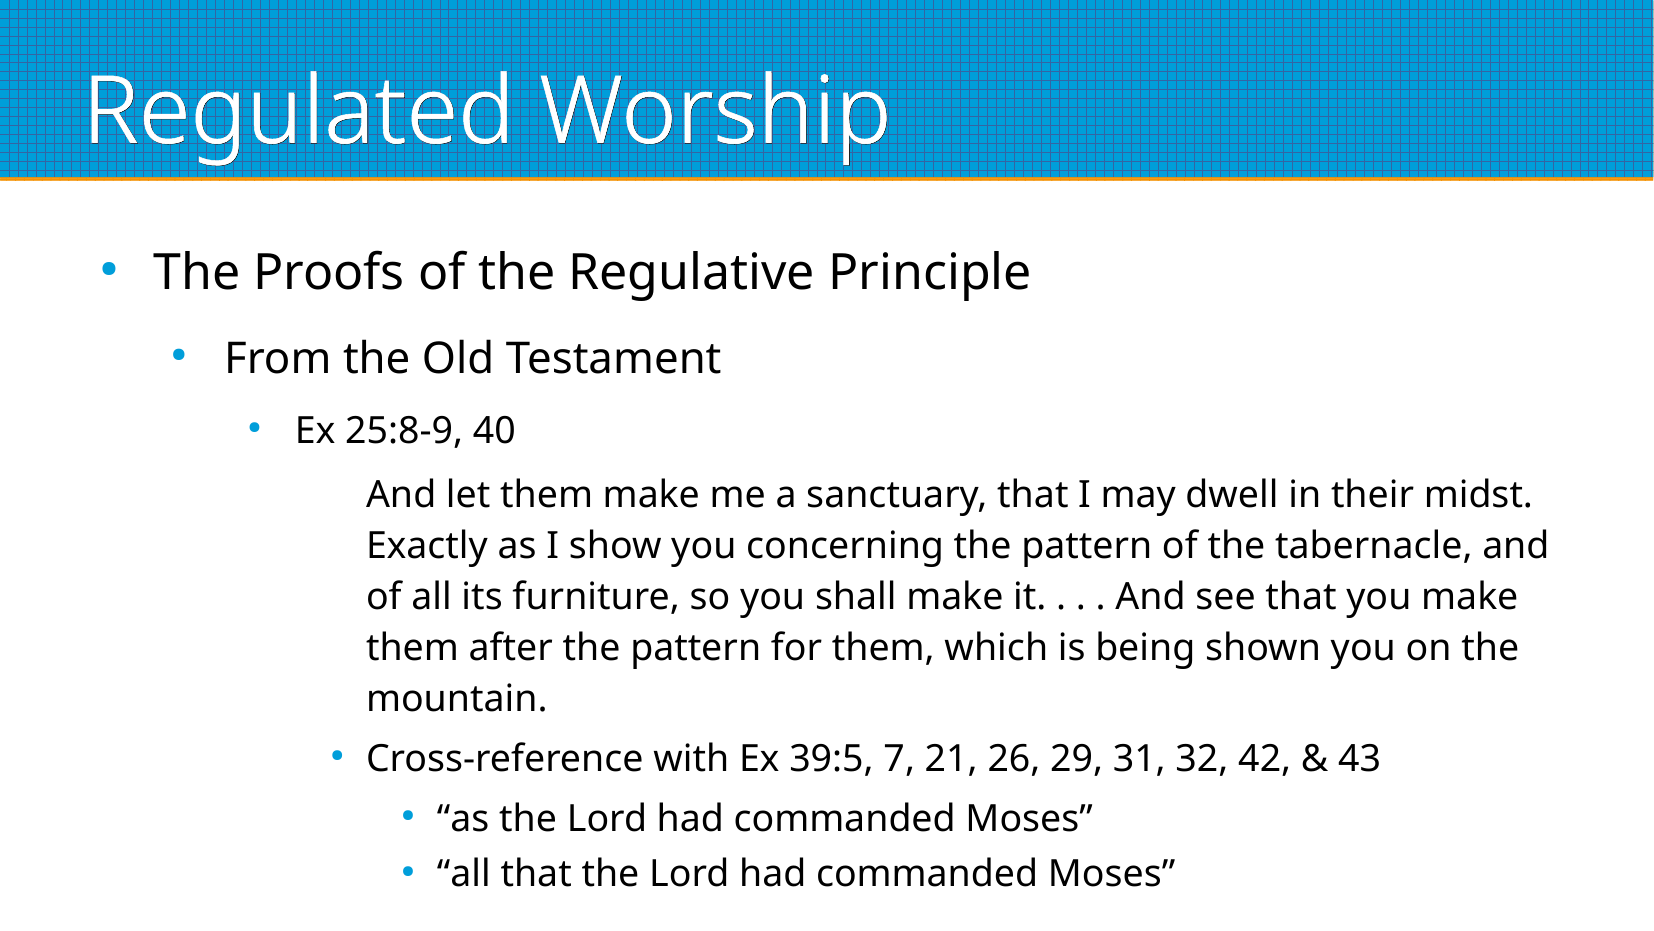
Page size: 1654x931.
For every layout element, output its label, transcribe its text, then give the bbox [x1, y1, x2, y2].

list The Proofs of the Regulative Principle From the Old Testament Ex 25:8-9, 40 And let them make me a sanctuary, that I may dwell in their midst. Exactly as I show you concerning the pattern of the tabernacle, and of all its furniture, so you shall make it. . . . And see that you make them after the pattern for them, which is being shown you on the mountain. Cross-reference with Ex 39:5, 7, 21, 26, 29, 31, 32, 42, & 43 “as the Lord had commanded Moses” “all that the Lord had commanded Moses” [82, 236, 1563, 901]
title Regulated Worship [82, 14, 1571, 171]
